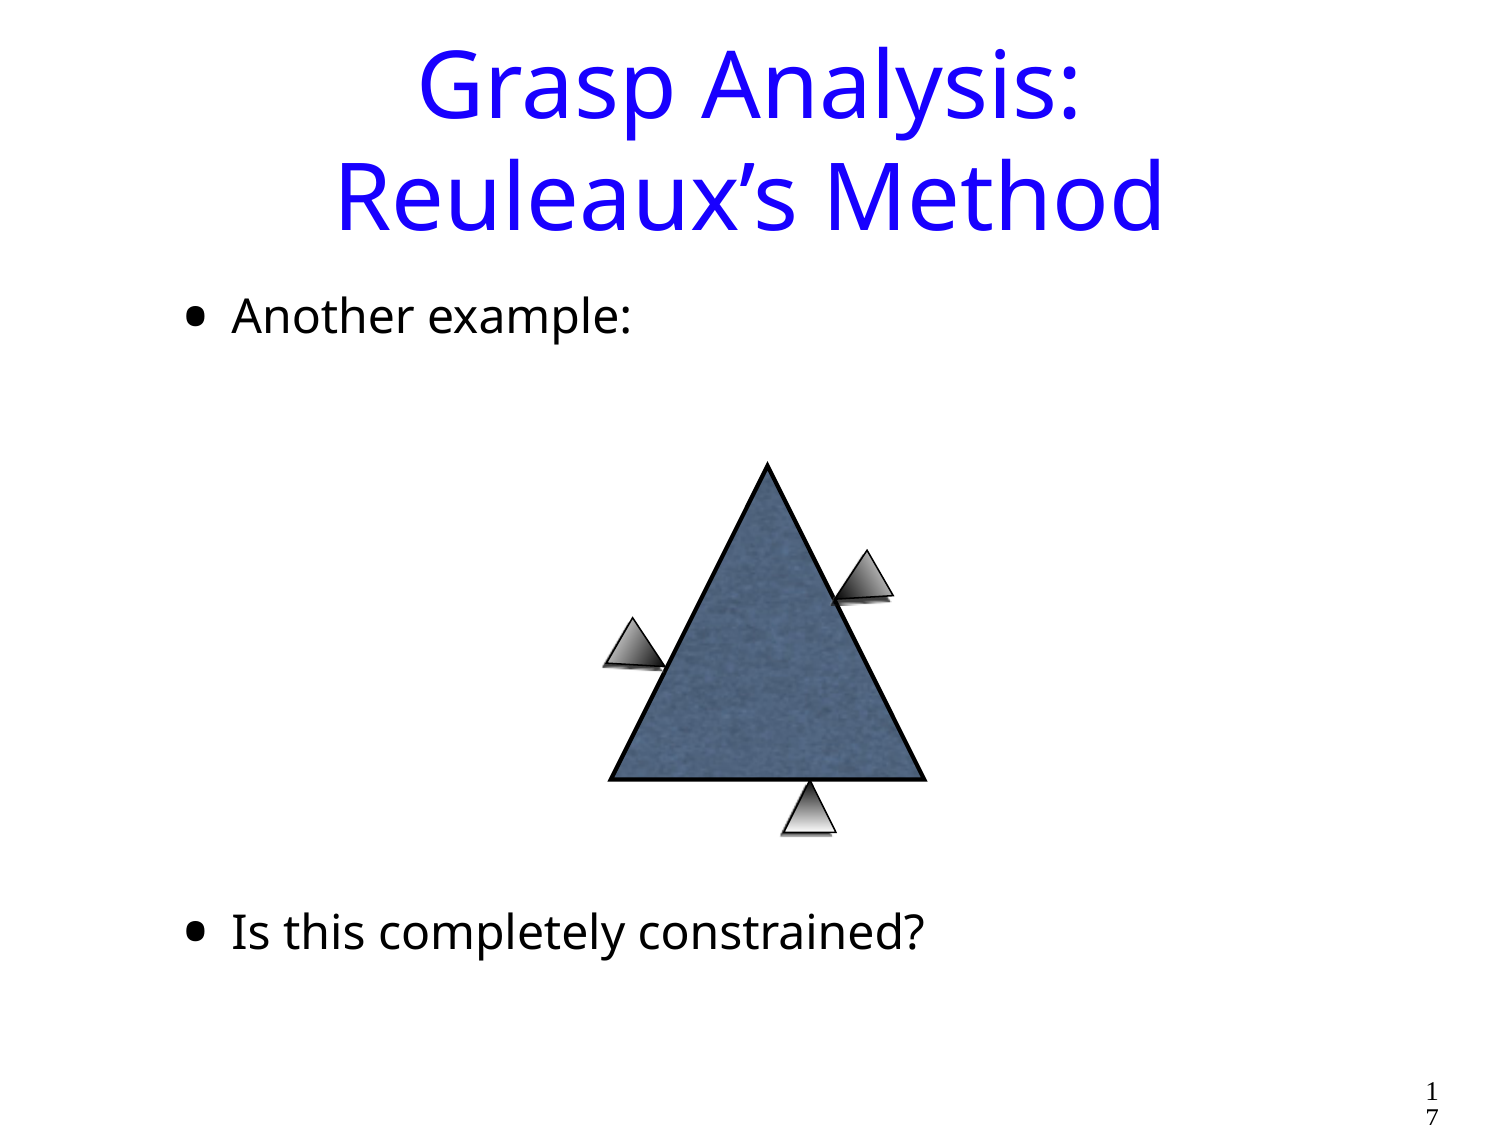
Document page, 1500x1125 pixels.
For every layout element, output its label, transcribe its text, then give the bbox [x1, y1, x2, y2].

title Grasp Analysis: Reuleaux’s Method [146, 21, 1354, 253]
text_box [606, 617, 665, 667]
list Another example: Is this completely constrained? [146, 275, 1354, 1023]
text_box [610, 465, 925, 833]
